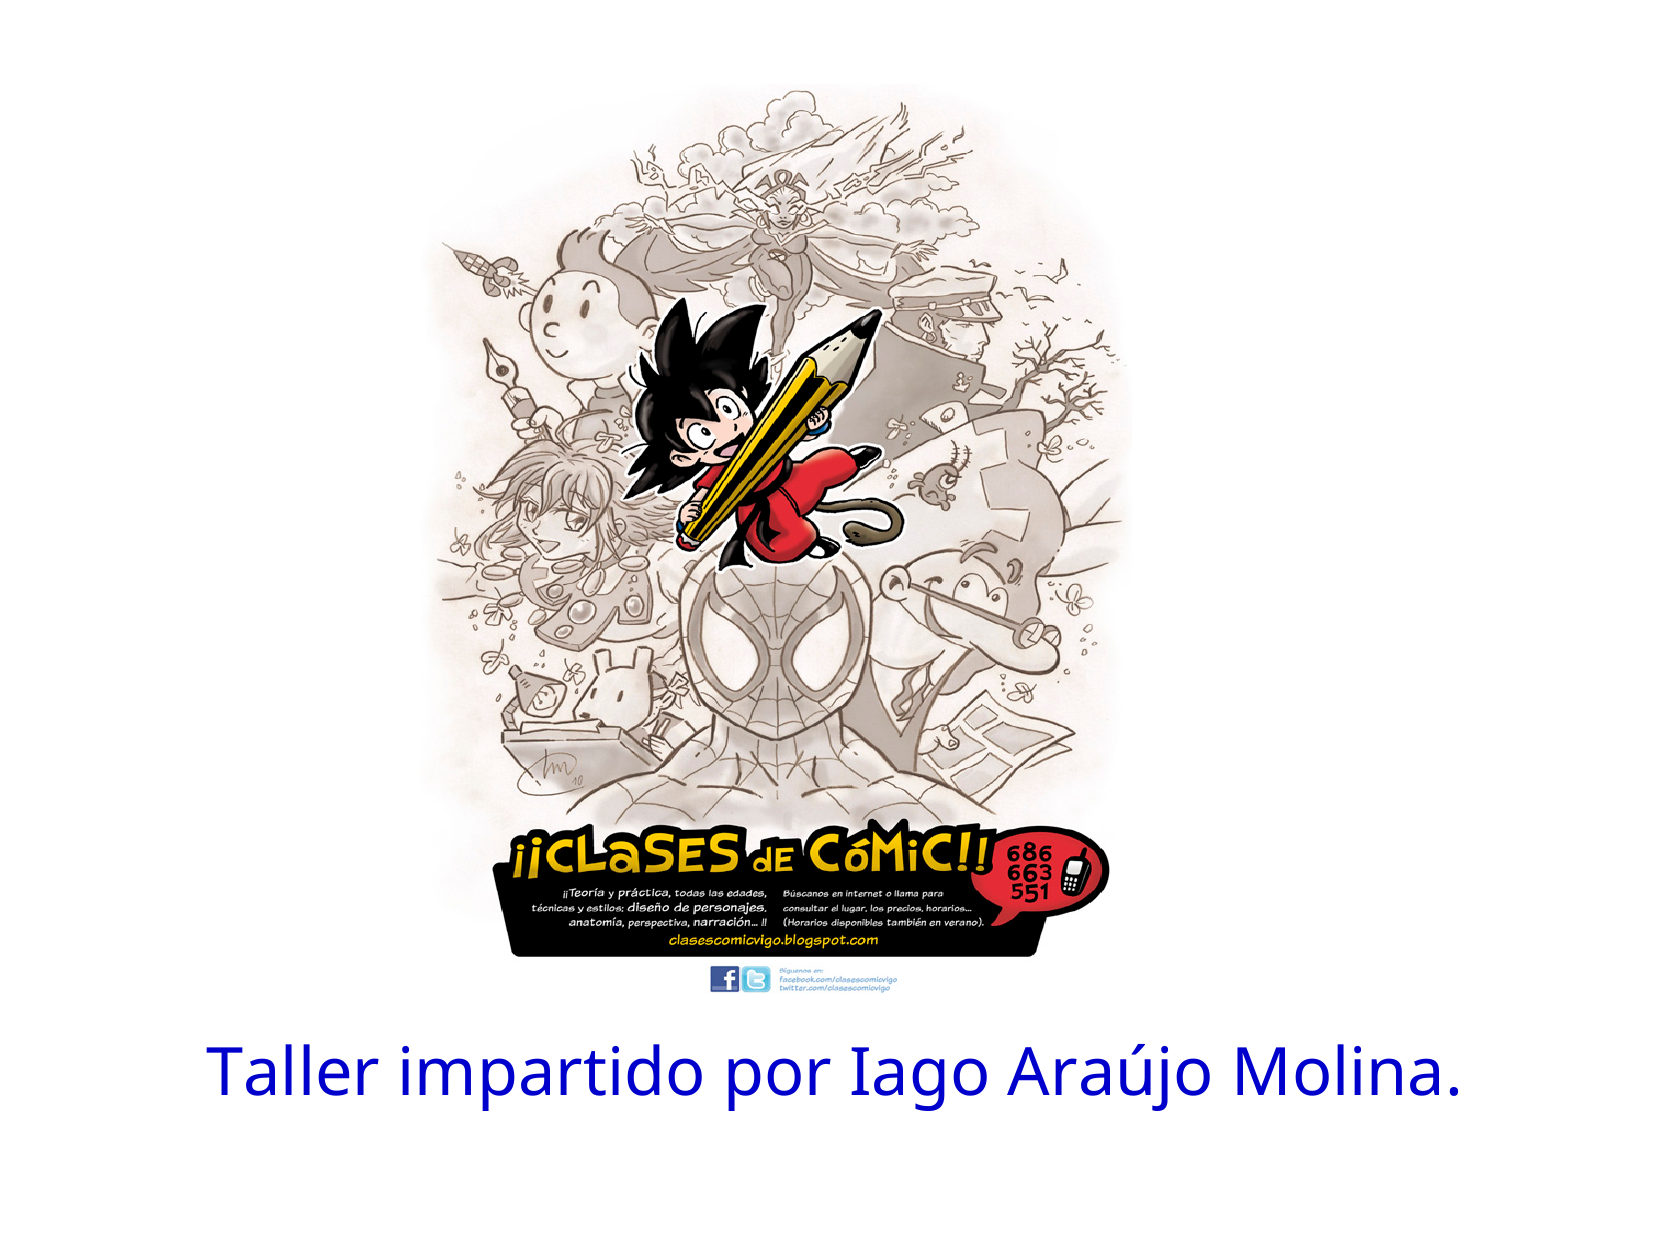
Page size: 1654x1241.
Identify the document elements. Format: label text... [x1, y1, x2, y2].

list Taller impartido por Iago Araújo Molina. [82, 290, 1571, 1109]
picture [390, 70, 1158, 1014]
